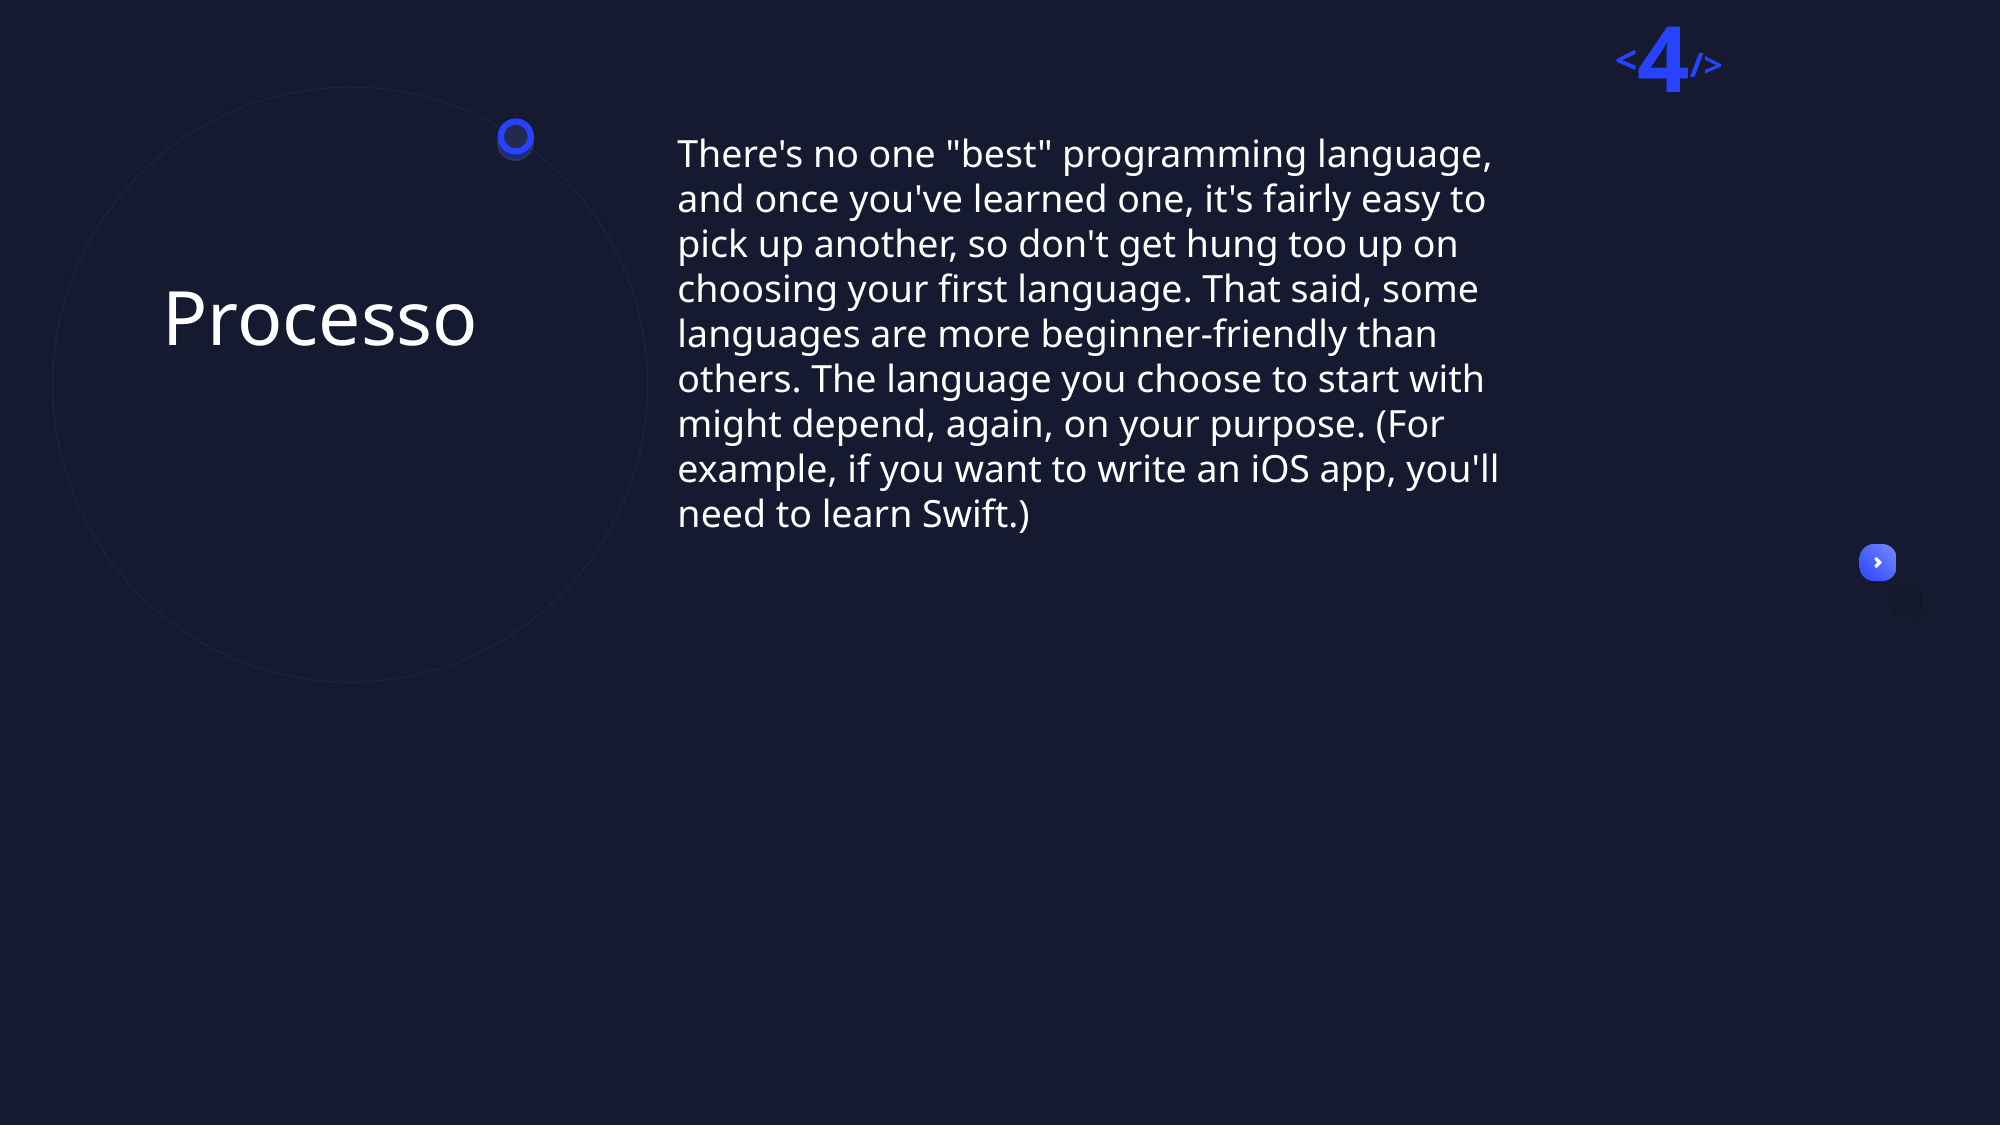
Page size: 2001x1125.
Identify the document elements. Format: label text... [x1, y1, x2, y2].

text_box Processo [147, 263, 663, 368]
text_box There's no one "best" programming language, and once you've learned one, it's fairly easy to pick up another, so don't get hung too up on choosing your first language. That said, some languages are more beginner-friendly than others. The language you choose to start with might depend, again, on your purpose. (For example, if you want to write an iOS app, you'll need to learn Swift.) [663, 122, 1571, 542]
text_box [52, 87, 648, 683]
text_box [1859, 544, 1897, 582]
